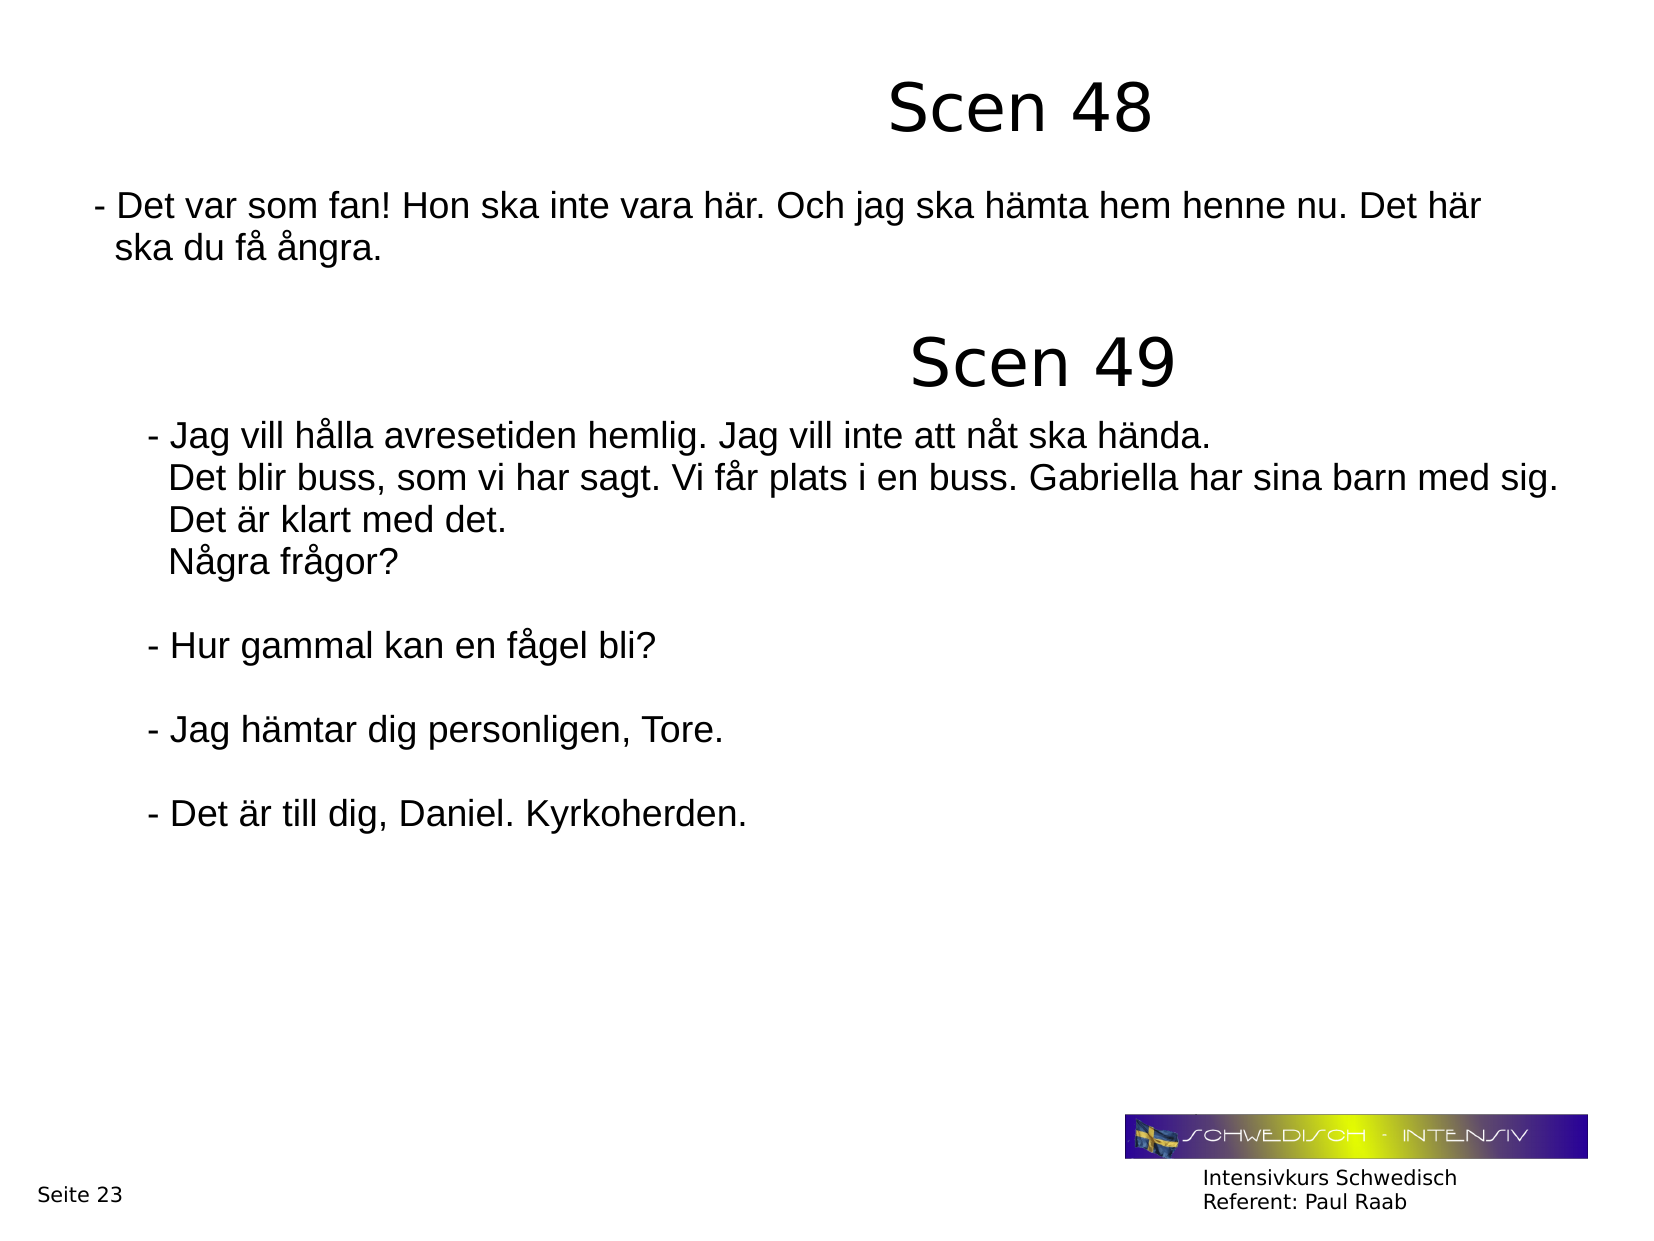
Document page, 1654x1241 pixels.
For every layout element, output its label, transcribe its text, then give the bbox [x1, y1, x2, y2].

picture [1125, 1114, 1588, 1159]
text_box Scen 49 [873, 317, 1209, 406]
text_box - Jag vill hålla avresetiden hemlig. Jag vill inte att nåt ska hända. Det blir buss, som vi har sagt. Vi får plats i en buss. Gabriella har sina barn med sig. Det är klart med det. Några frågor? - Hur gammal kan en fågel bli? - Jag hämtar dig personligen, Tore. - Det är till dig, Daniel. Kyrkoherden. [132, 406, 1581, 842]
text_box Scen 48 [851, 61, 1186, 155]
text_box - Det var som fan! Hon ska inte vara här. Och jag ska hämta hem henne nu. Det här ska du få ångra. [78, 176, 1551, 360]
